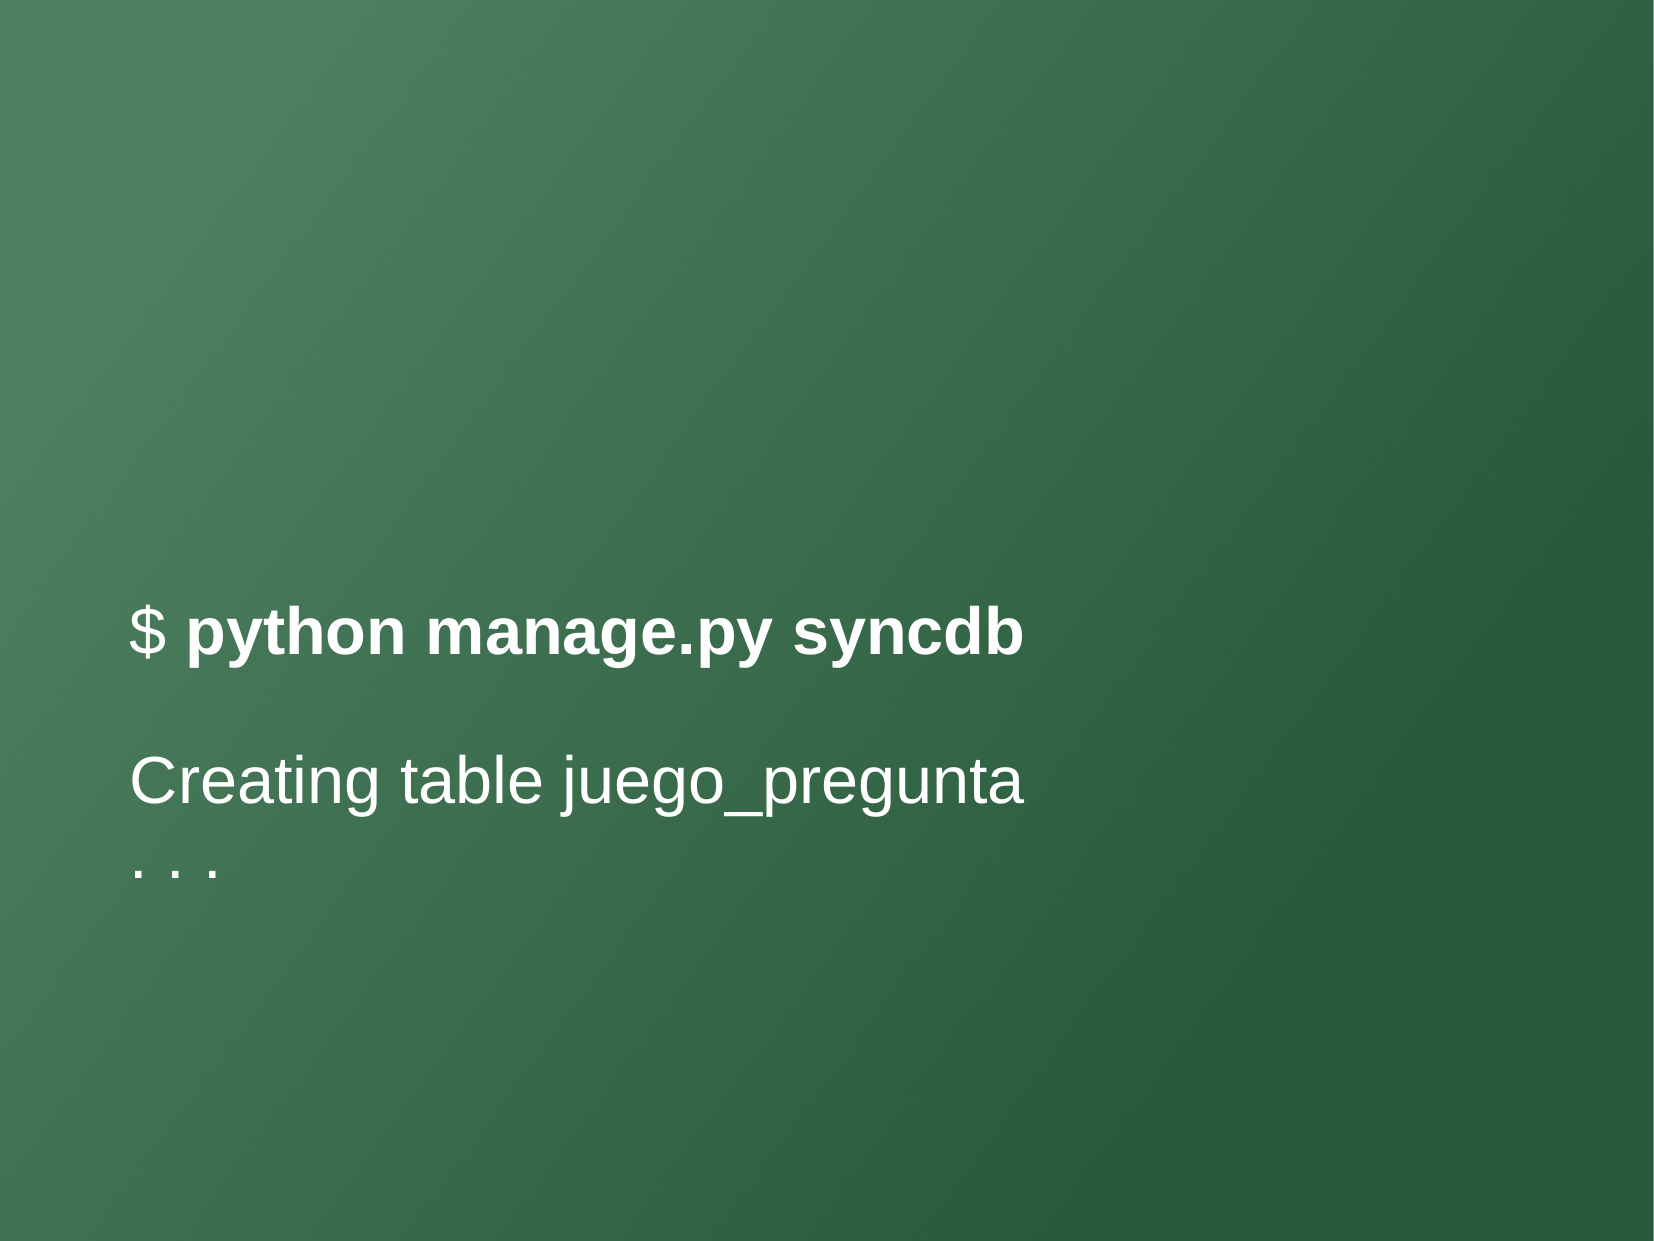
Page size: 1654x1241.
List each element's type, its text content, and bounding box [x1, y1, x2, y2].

picture [0, 0, 1654, 1241]
subtitle $ python manage.py syncdb Creating table juego_pregunta . . . [129, 432, 1619, 1055]
